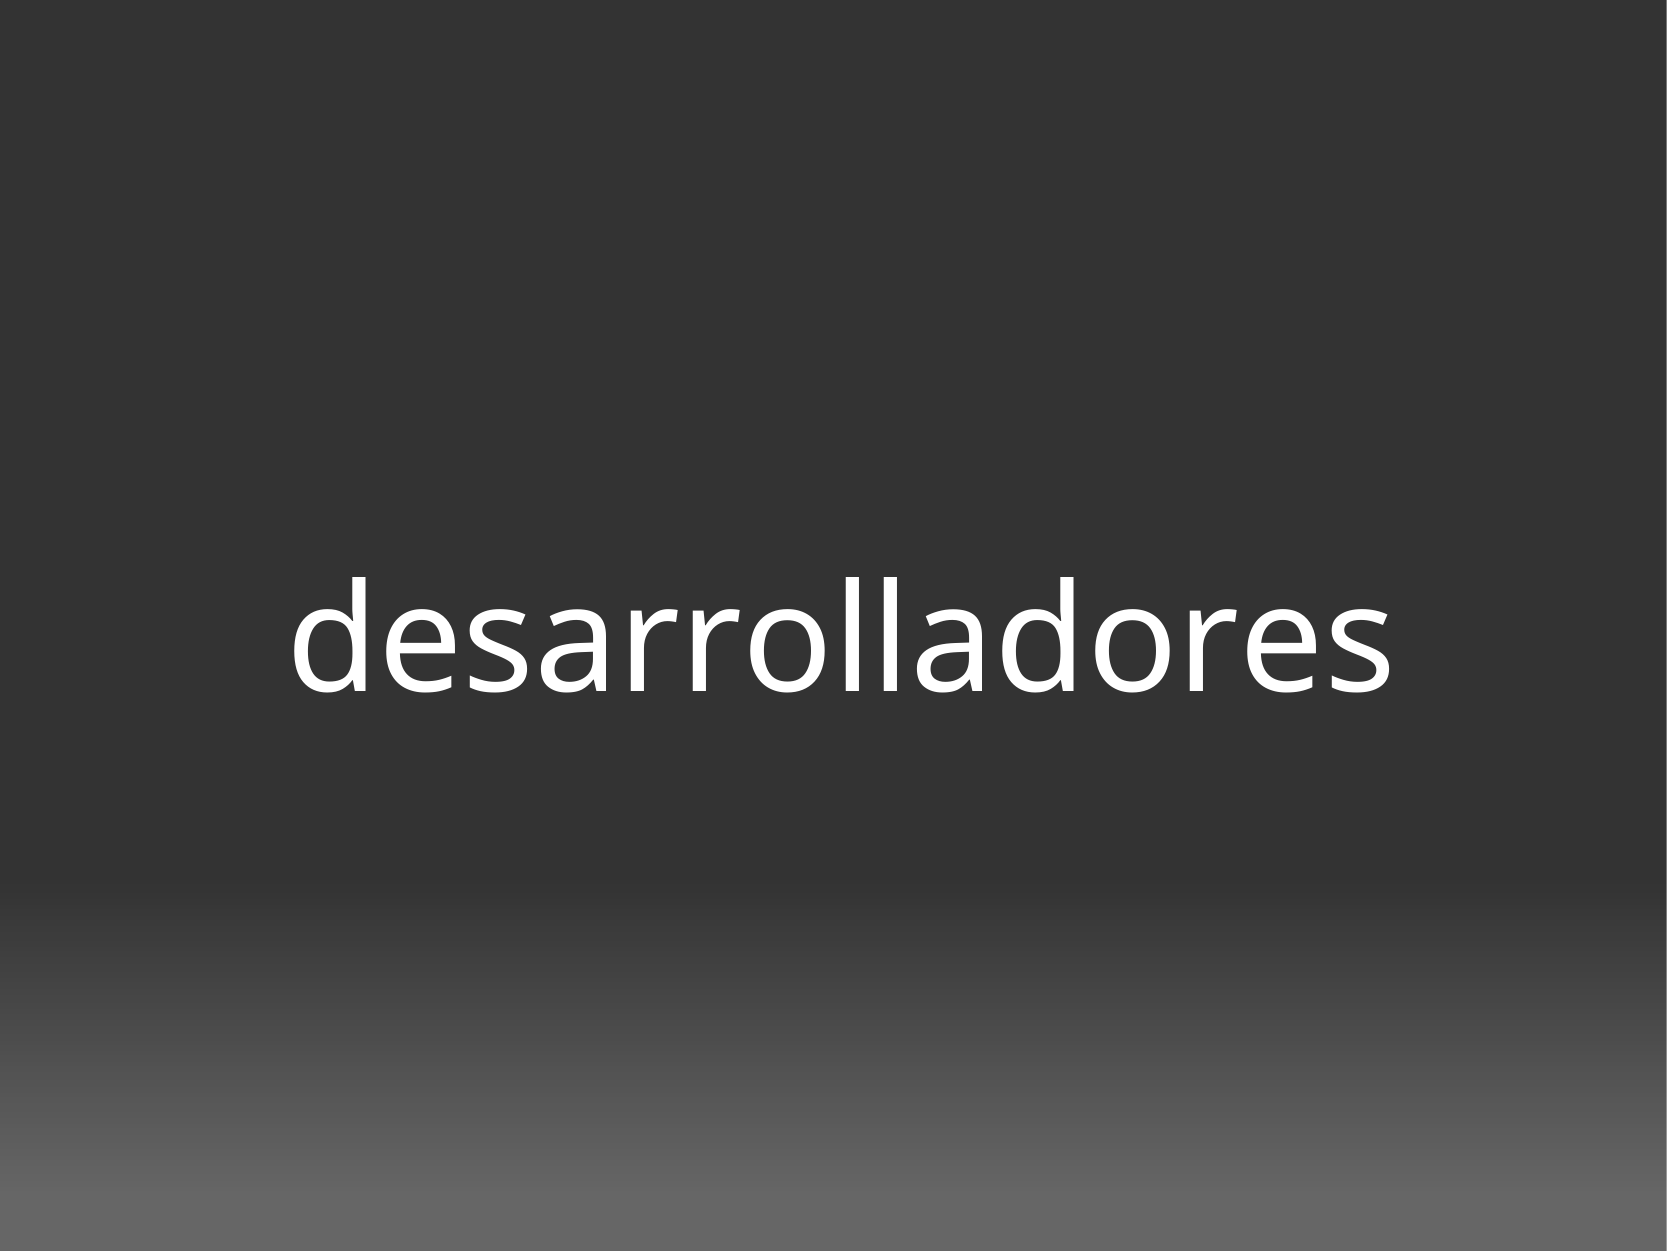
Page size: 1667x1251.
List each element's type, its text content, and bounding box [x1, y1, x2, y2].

title desarrolladores [88, 528, 1595, 739]
picture [0, 0, 1667, 1251]
